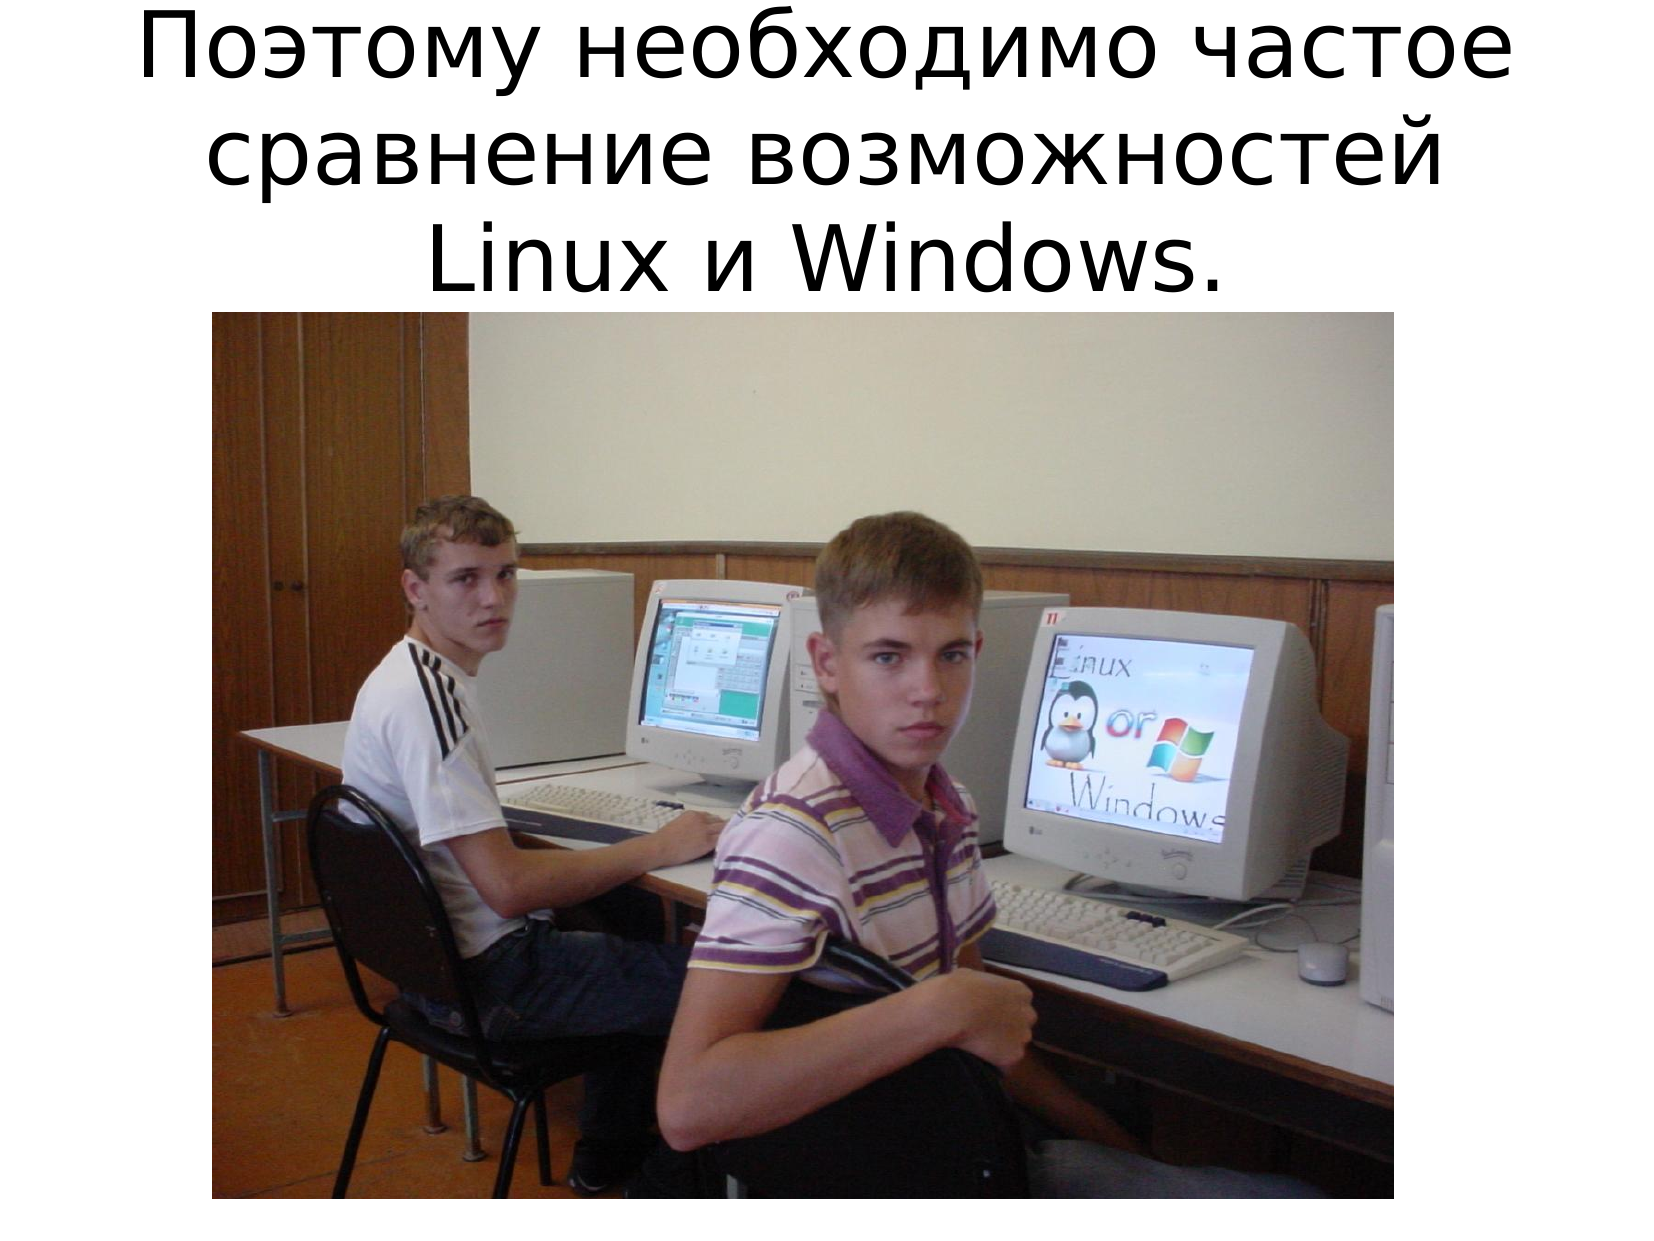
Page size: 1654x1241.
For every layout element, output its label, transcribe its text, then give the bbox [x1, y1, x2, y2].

title Поэтому необходимо частое сравнение возможностей Linux и Windows. [0, 0, 1654, 314]
picture [212, 312, 1394, 1199]
